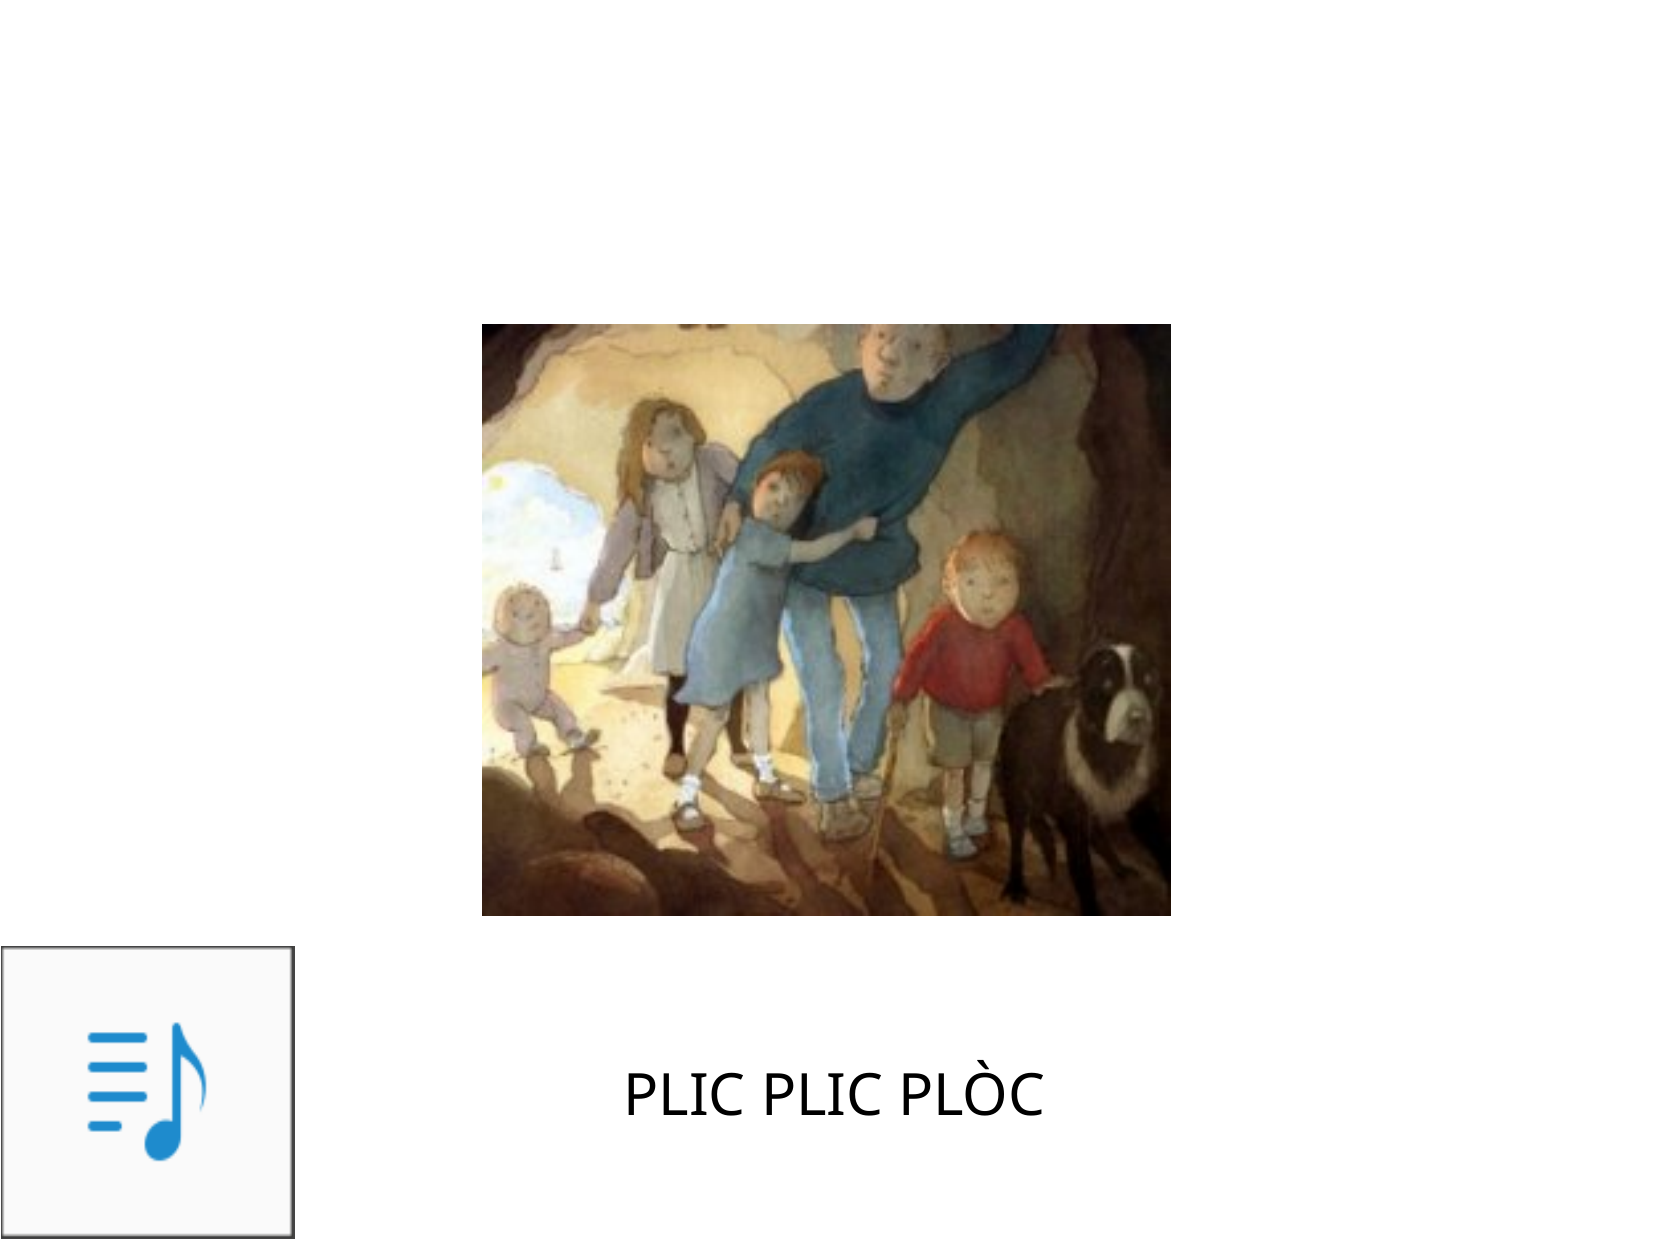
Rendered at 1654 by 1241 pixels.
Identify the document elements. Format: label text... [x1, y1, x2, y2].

text_box PLIC PLIC PLÒC [296, 945, 1654, 1241]
text_box [0, 944, 296, 1241]
picture [482, 324, 1171, 916]
